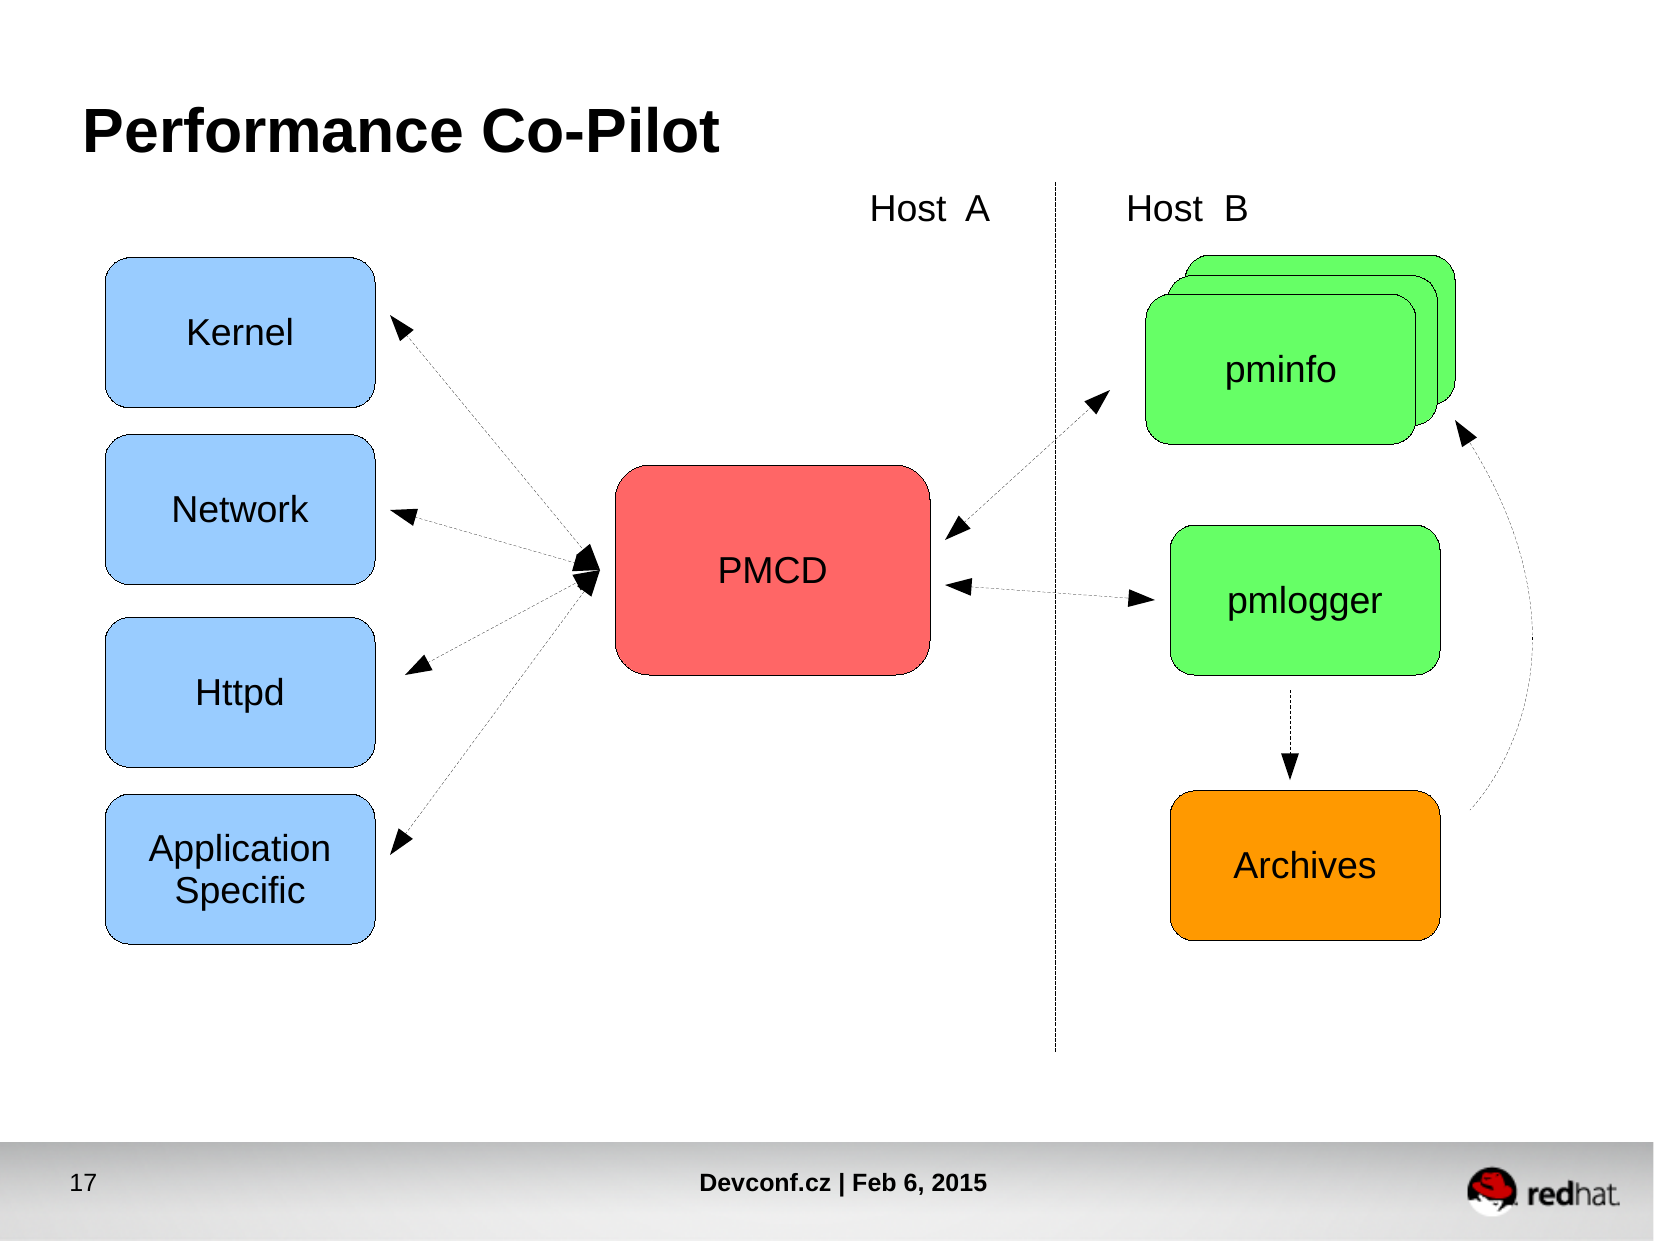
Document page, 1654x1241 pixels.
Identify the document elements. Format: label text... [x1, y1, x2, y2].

title Performance Co-Pilot [82, 37, 1571, 226]
text_box Host B [1111, 180, 1307, 237]
picture [0, 1142, 1654, 1241]
text_box Application Specific [105, 794, 376, 945]
text_box pminfo [1145, 294, 1416, 445]
text_box pmlogger [1170, 525, 1441, 676]
text_box Host A [810, 180, 1006, 237]
text_box Kernel [105, 257, 376, 408]
text_box Httpd [105, 617, 376, 768]
text_box [1168, 255, 1456, 426]
text_box Network [105, 434, 376, 585]
text_box PMCD [615, 465, 931, 676]
text_box Archives [1170, 790, 1441, 941]
